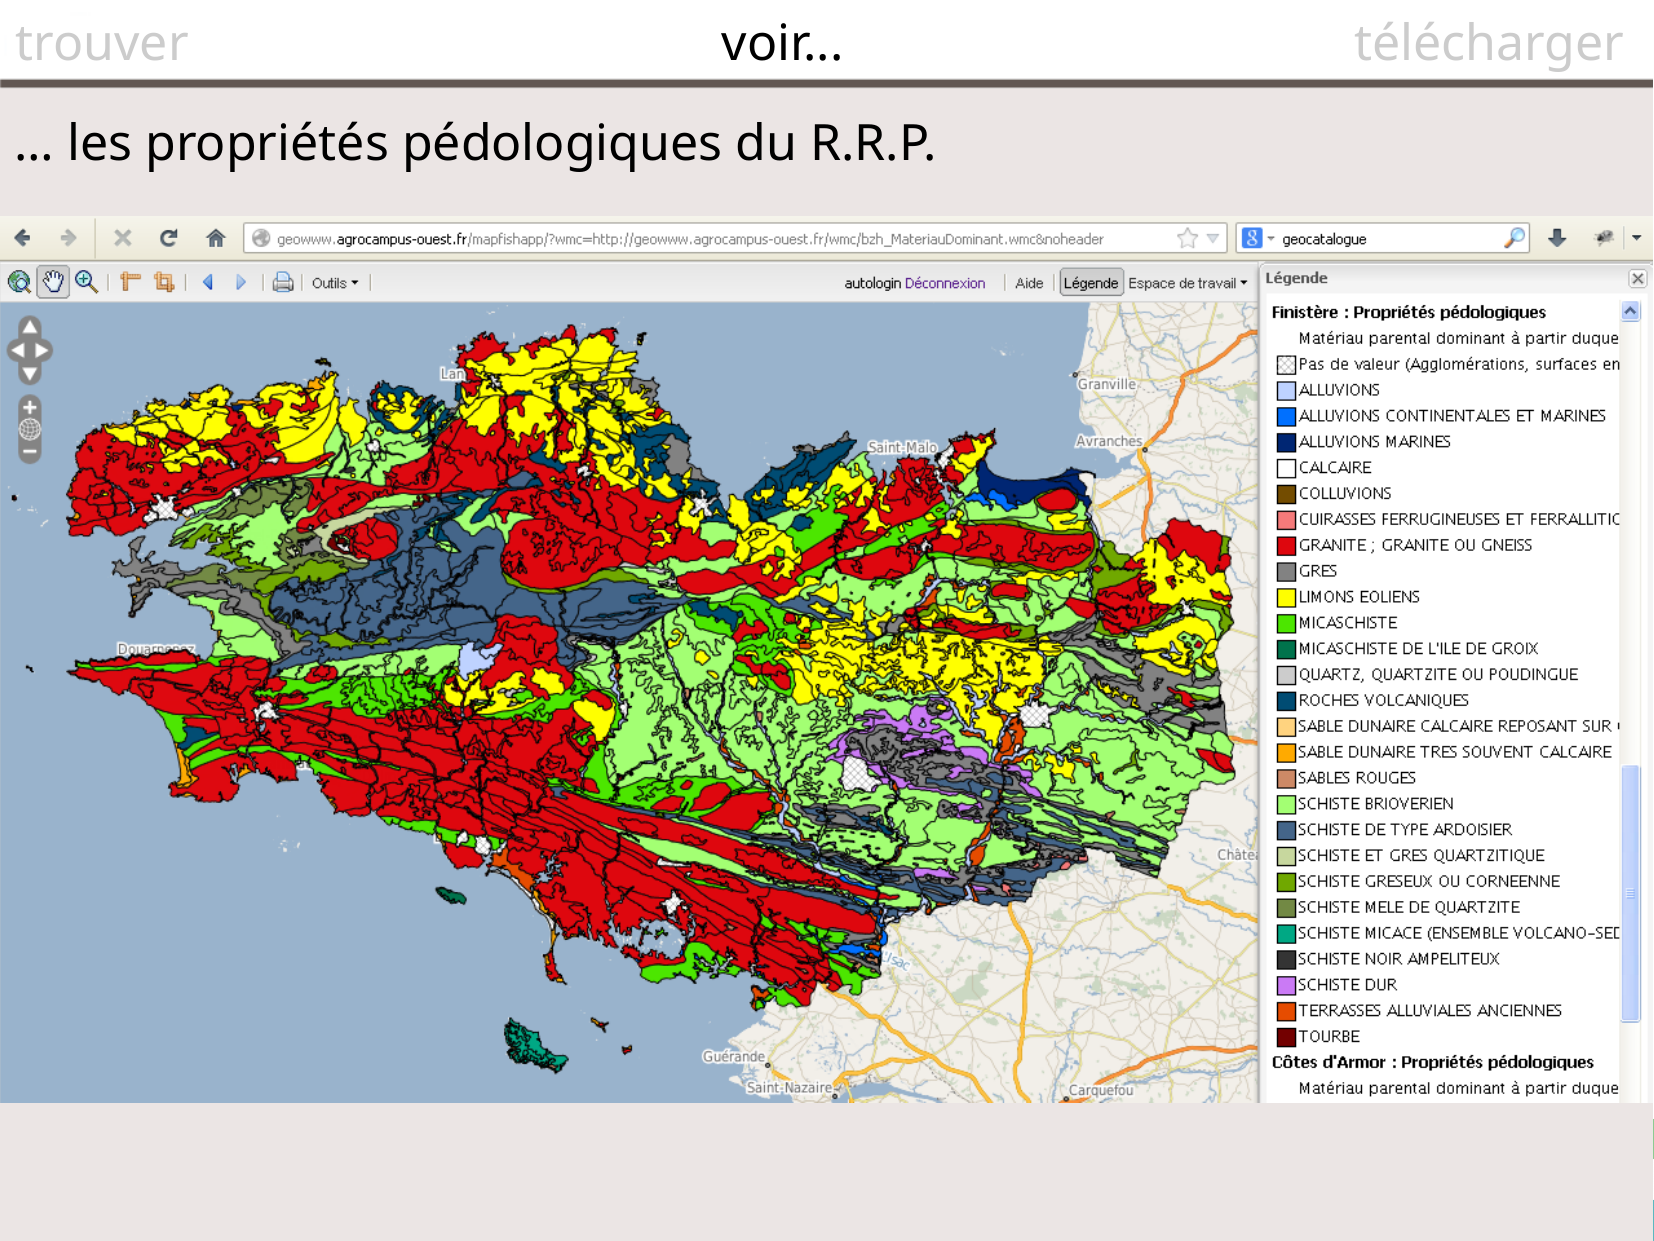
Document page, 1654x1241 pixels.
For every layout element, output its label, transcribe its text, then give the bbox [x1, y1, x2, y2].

text_box voir... [707, 0, 875, 74]
text_box trouver [0, 0, 213, 74]
text_box … les propriétés pédologiques du R.R.P. [0, 100, 1020, 174]
picture [0, 1, 1653, 1241]
text_box télécharger [1339, 0, 1654, 74]
